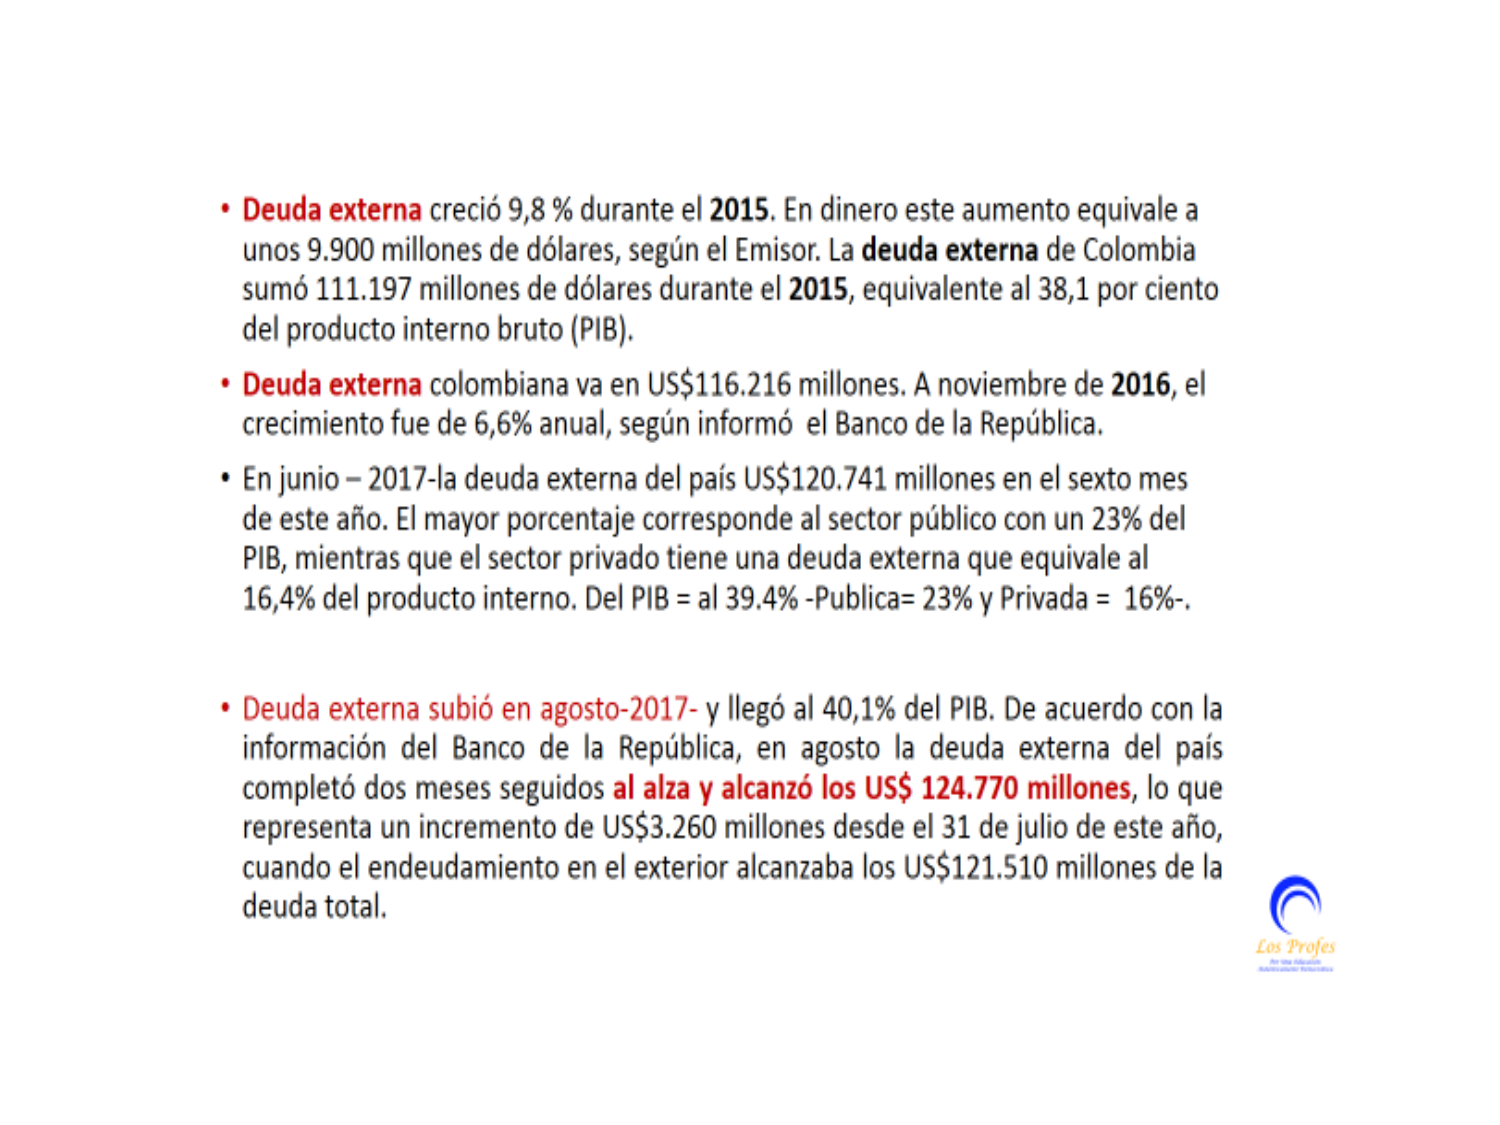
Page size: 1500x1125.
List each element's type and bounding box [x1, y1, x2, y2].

picture [158, 151, 1342, 979]
